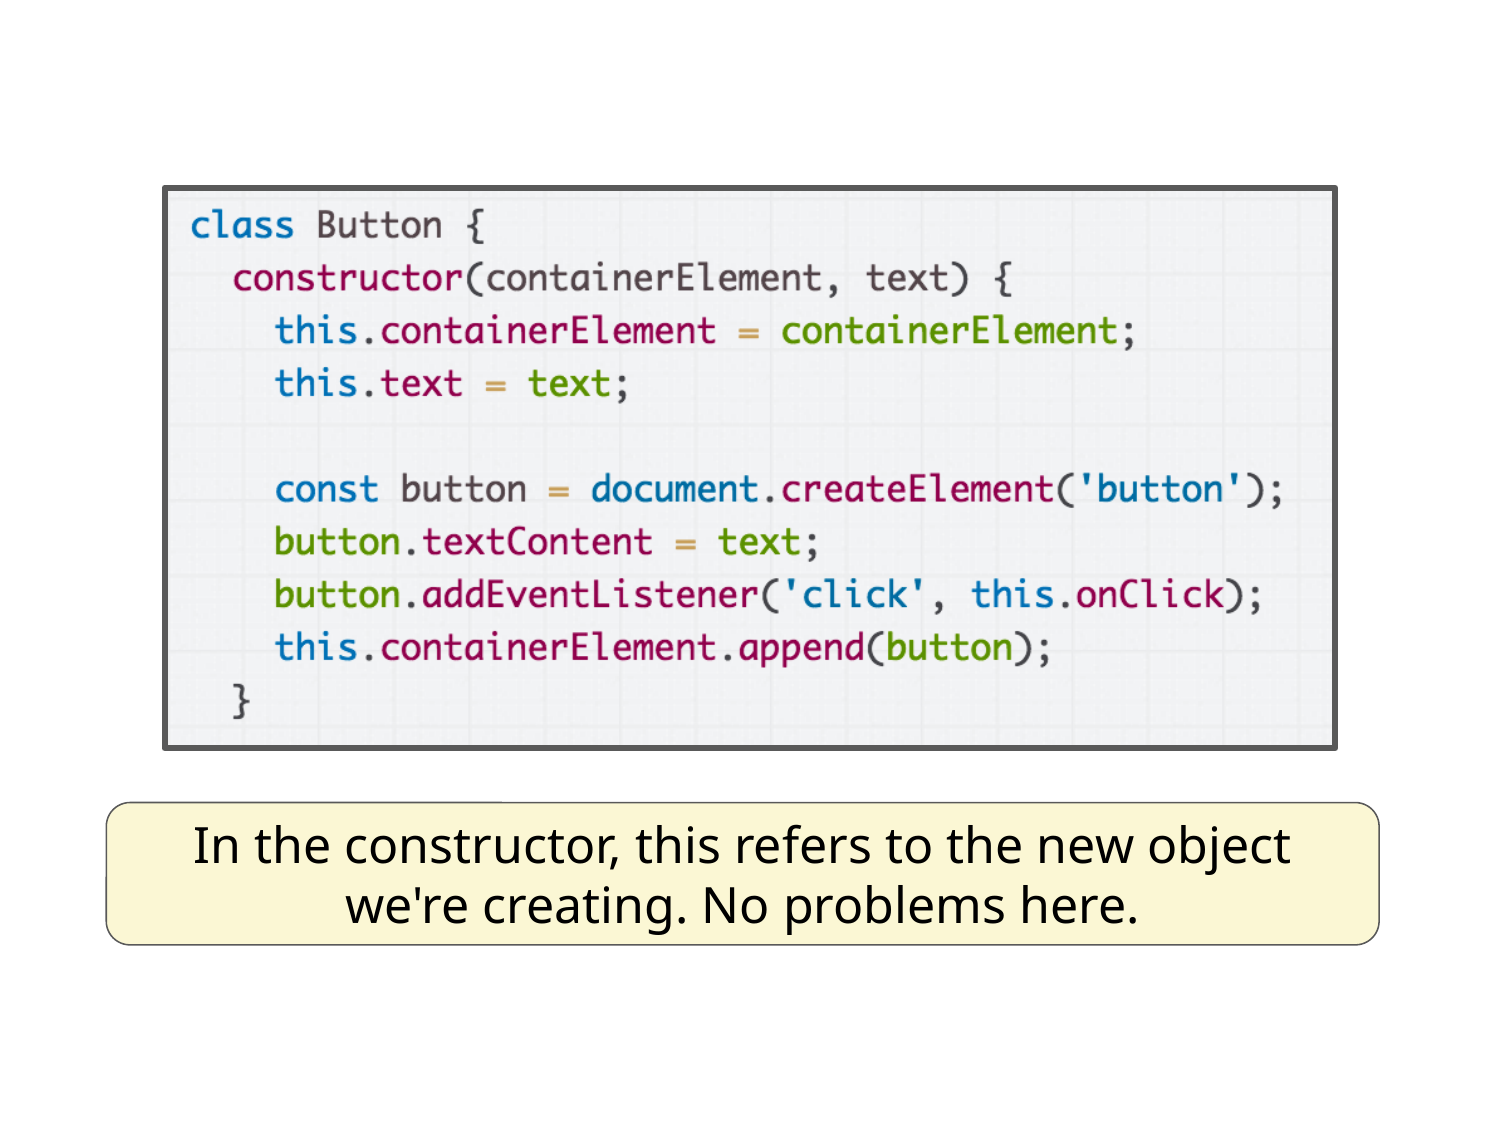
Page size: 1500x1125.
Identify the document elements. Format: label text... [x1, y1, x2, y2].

text_box In the constructor, this refers to the new object we're creating. No problems here. [106, 802, 1380, 945]
picture [167, 190, 1333, 746]
